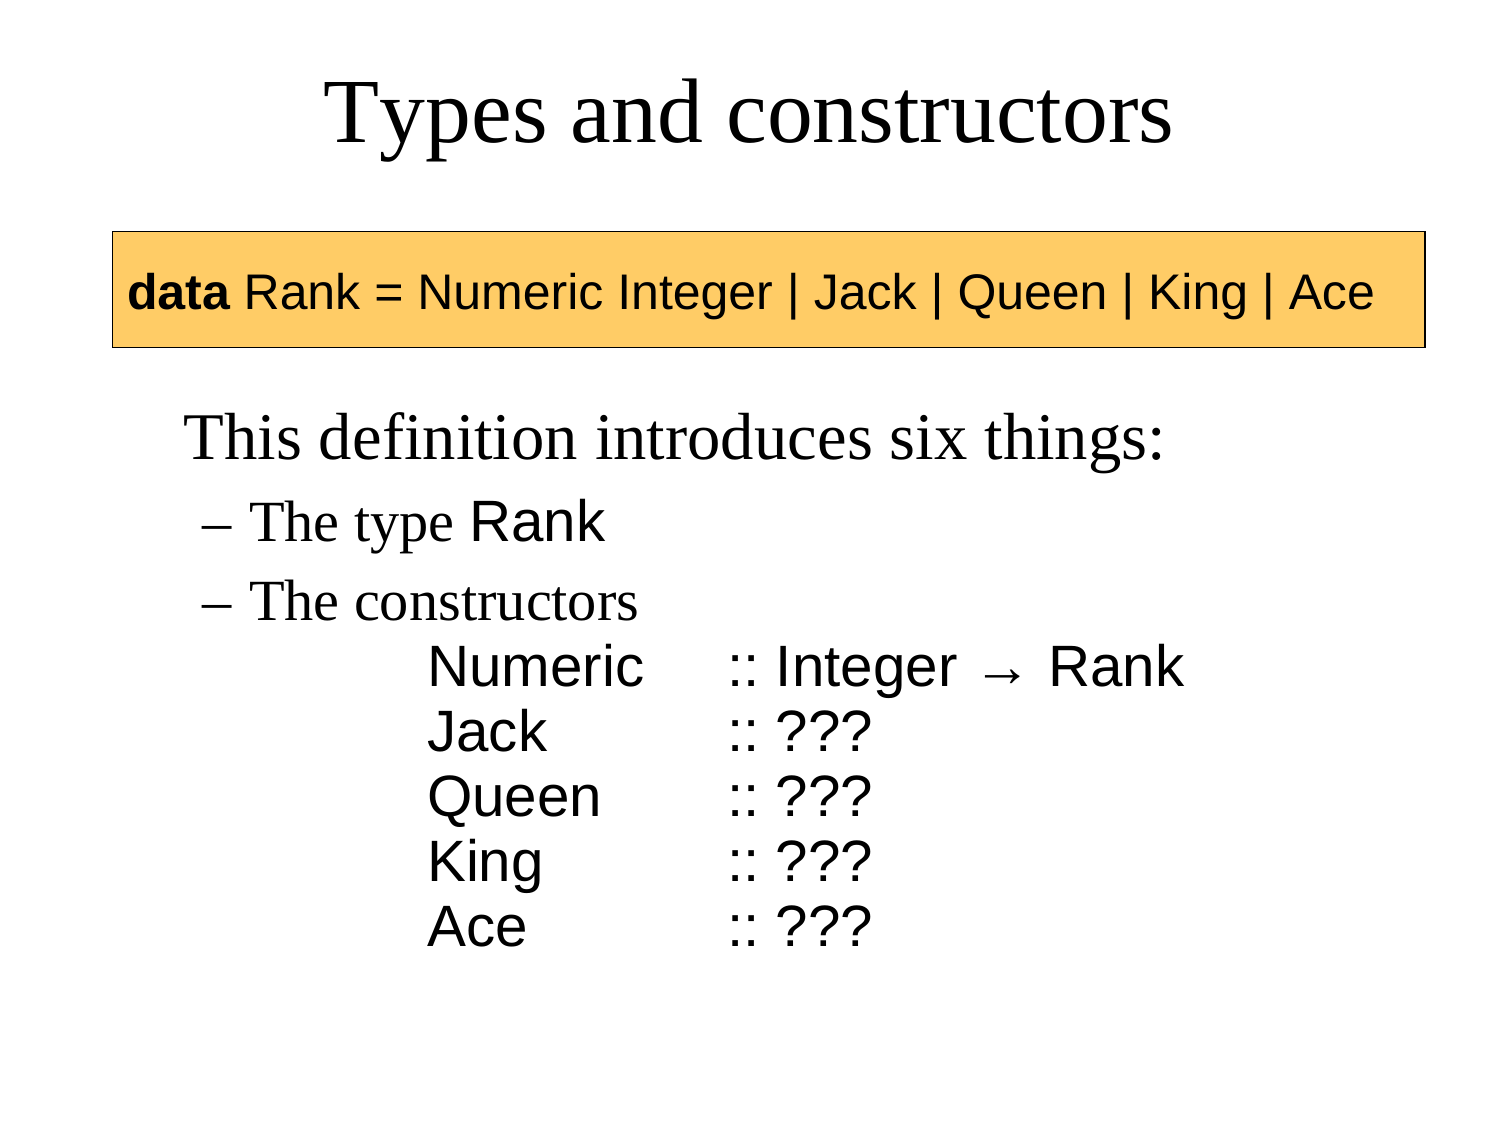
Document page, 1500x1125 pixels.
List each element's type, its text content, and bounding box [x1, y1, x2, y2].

text_box data Rank = Numeric Integer | Jack | Queen | King | Ace [112, 231, 1426, 348]
title Types and constructors [112, 17, 1388, 205]
list This definition introduces six things: The type Rank The constructors Numeric :: Integer → Rank Jack :: ??? Queen :: ??? King :: ??? Ace :: ??? [112, 392, 1388, 996]
